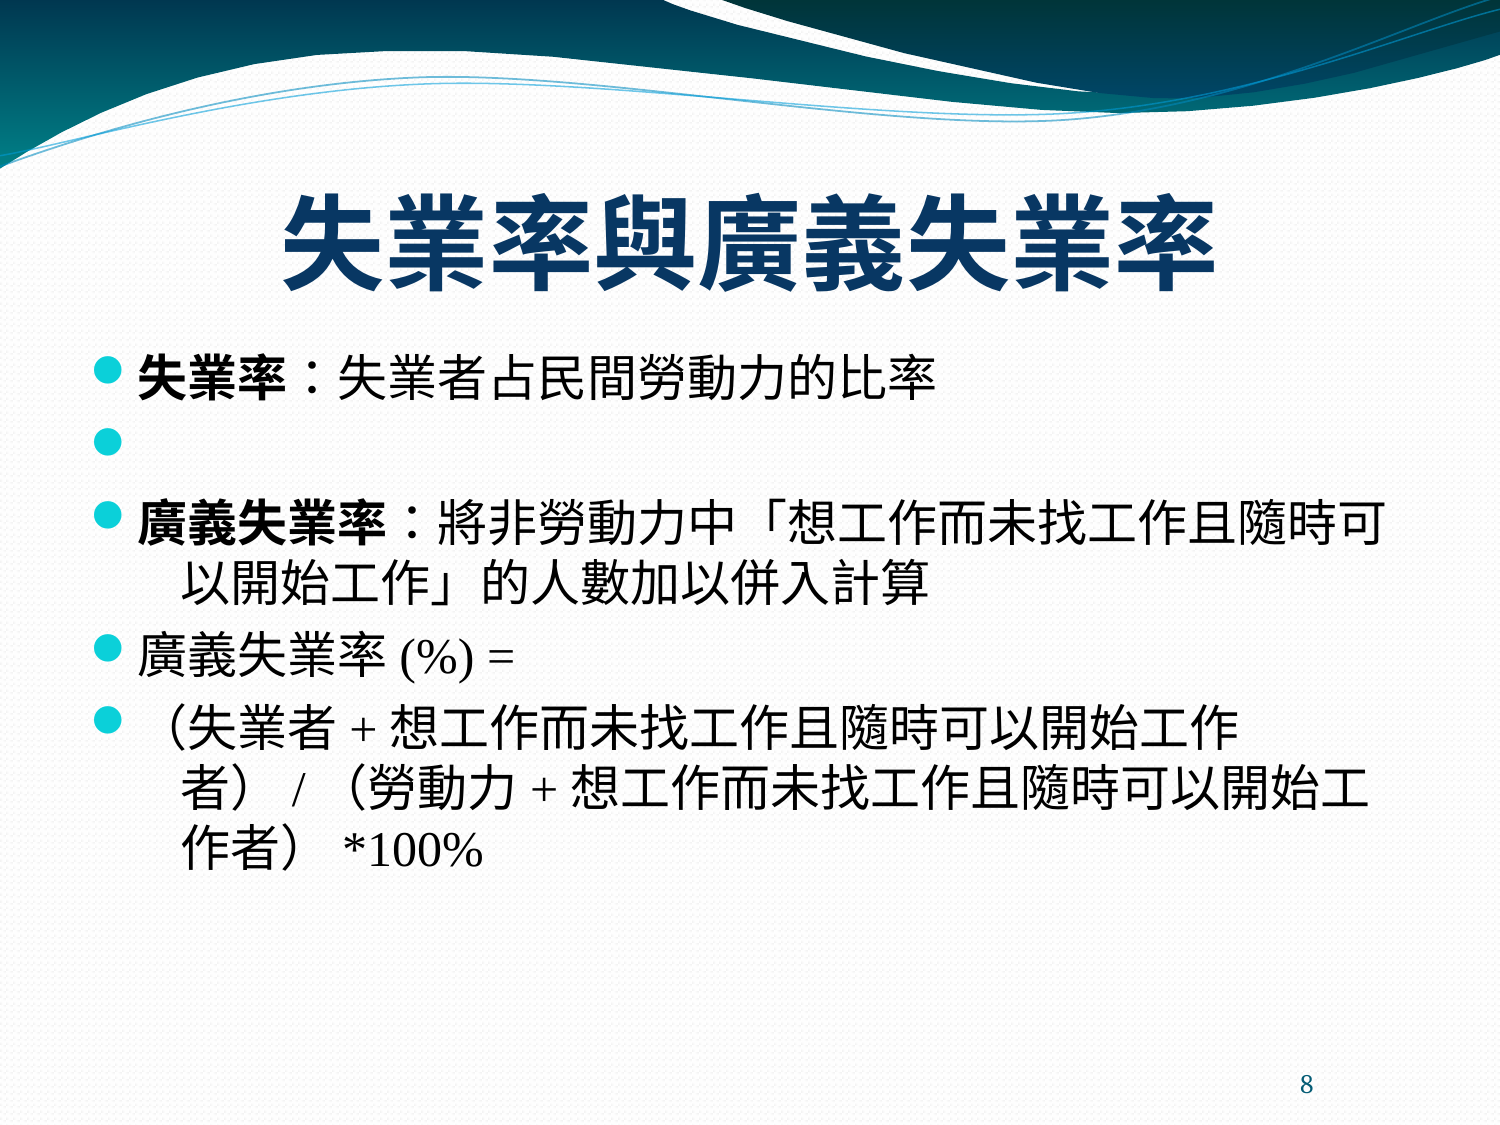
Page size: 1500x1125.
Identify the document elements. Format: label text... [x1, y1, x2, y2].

list 失業率：失業者占民間勞動力的比率 廣義失業率：將非勞動力中「想工作而未找工作且隨時可以開始工作」的人數加以併入計算 廣義失業率(%) = （失業者+想工作而未找工作且隨時可以開始工作者）/（勞動力+想工作而未找工作且隨時可以開始工作者）*100% [75, 338, 1426, 1059]
title 失業率與廣義失業率 [75, 115, 1426, 304]
text_box [1299, 1042, 1426, 1103]
